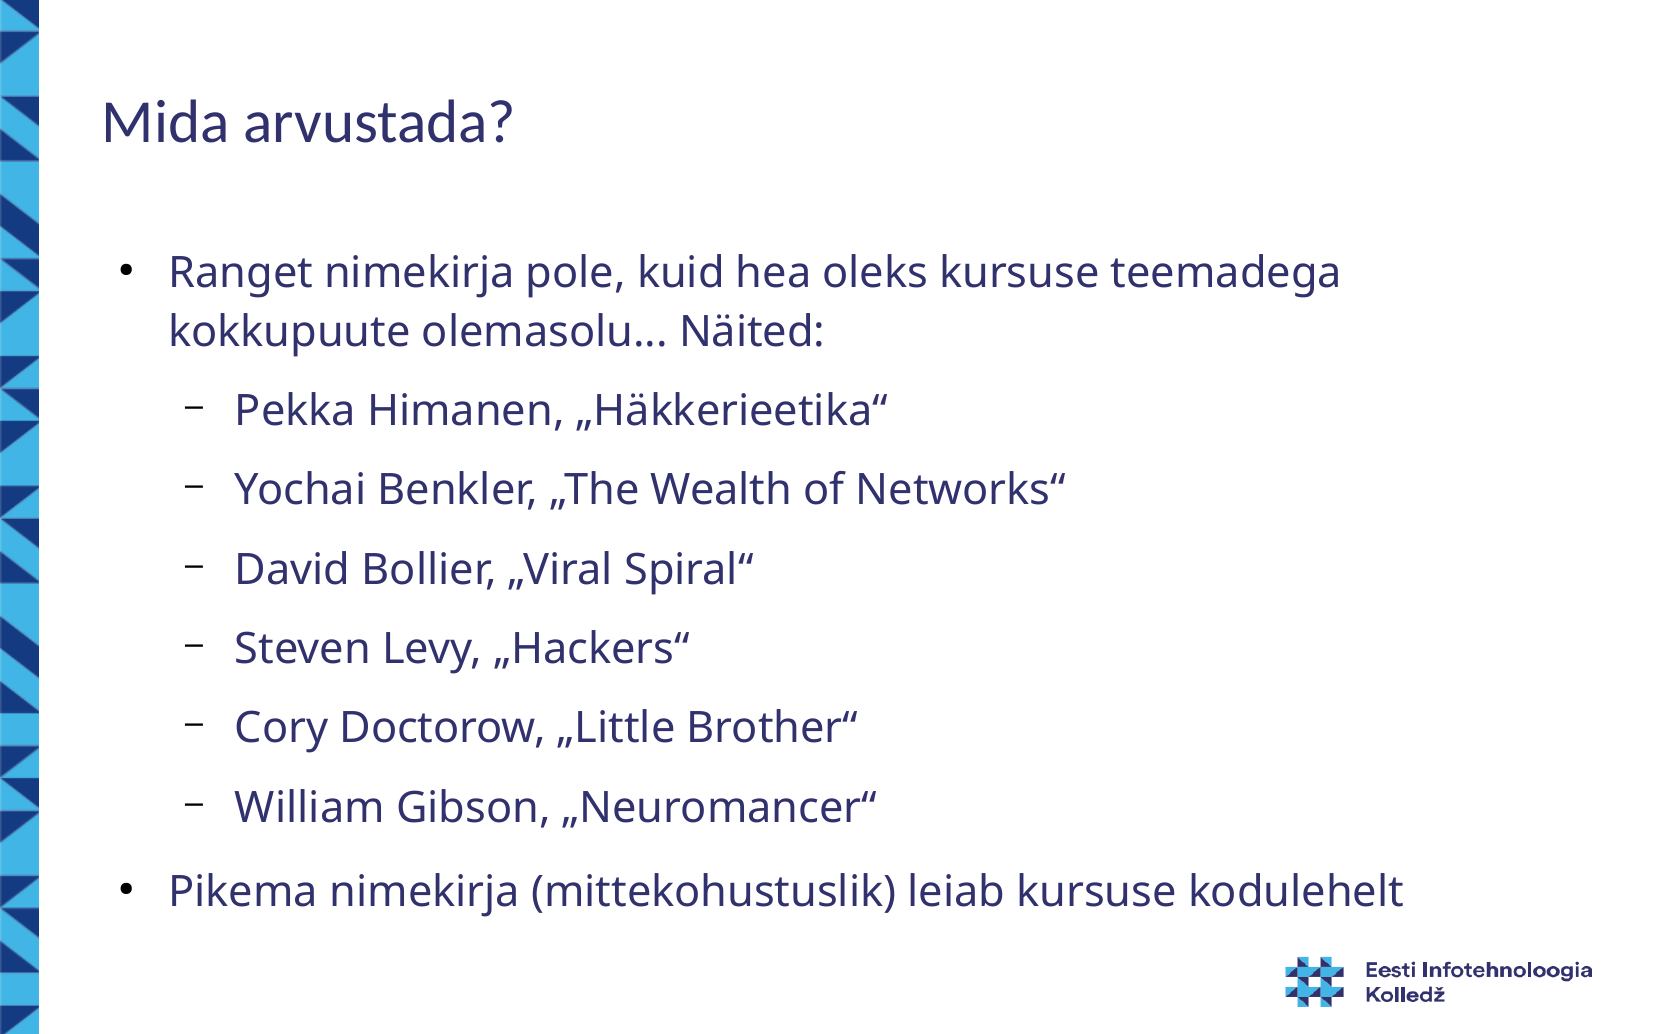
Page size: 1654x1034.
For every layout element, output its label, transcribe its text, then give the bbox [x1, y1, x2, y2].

list Ranget nimekirja pole, kuid hea oleks kursuse teemadega kokkupuute olemasolu... Näited: Pekka Himanen, „Häkkerieetika“ Yochai Benkler, „The Wealth of Networks“ David Bollier, „Viral Spiral“ Steven Levy, „Hackers“ Cory Doctorow, „Little Brother“ William Gibson, „Neuromancer“ Pikema nimekirja (mittekohustuslik) leiab kursuse kodulehelt [101, 241, 1591, 924]
title Mida arvustada? [101, 41, 1224, 214]
